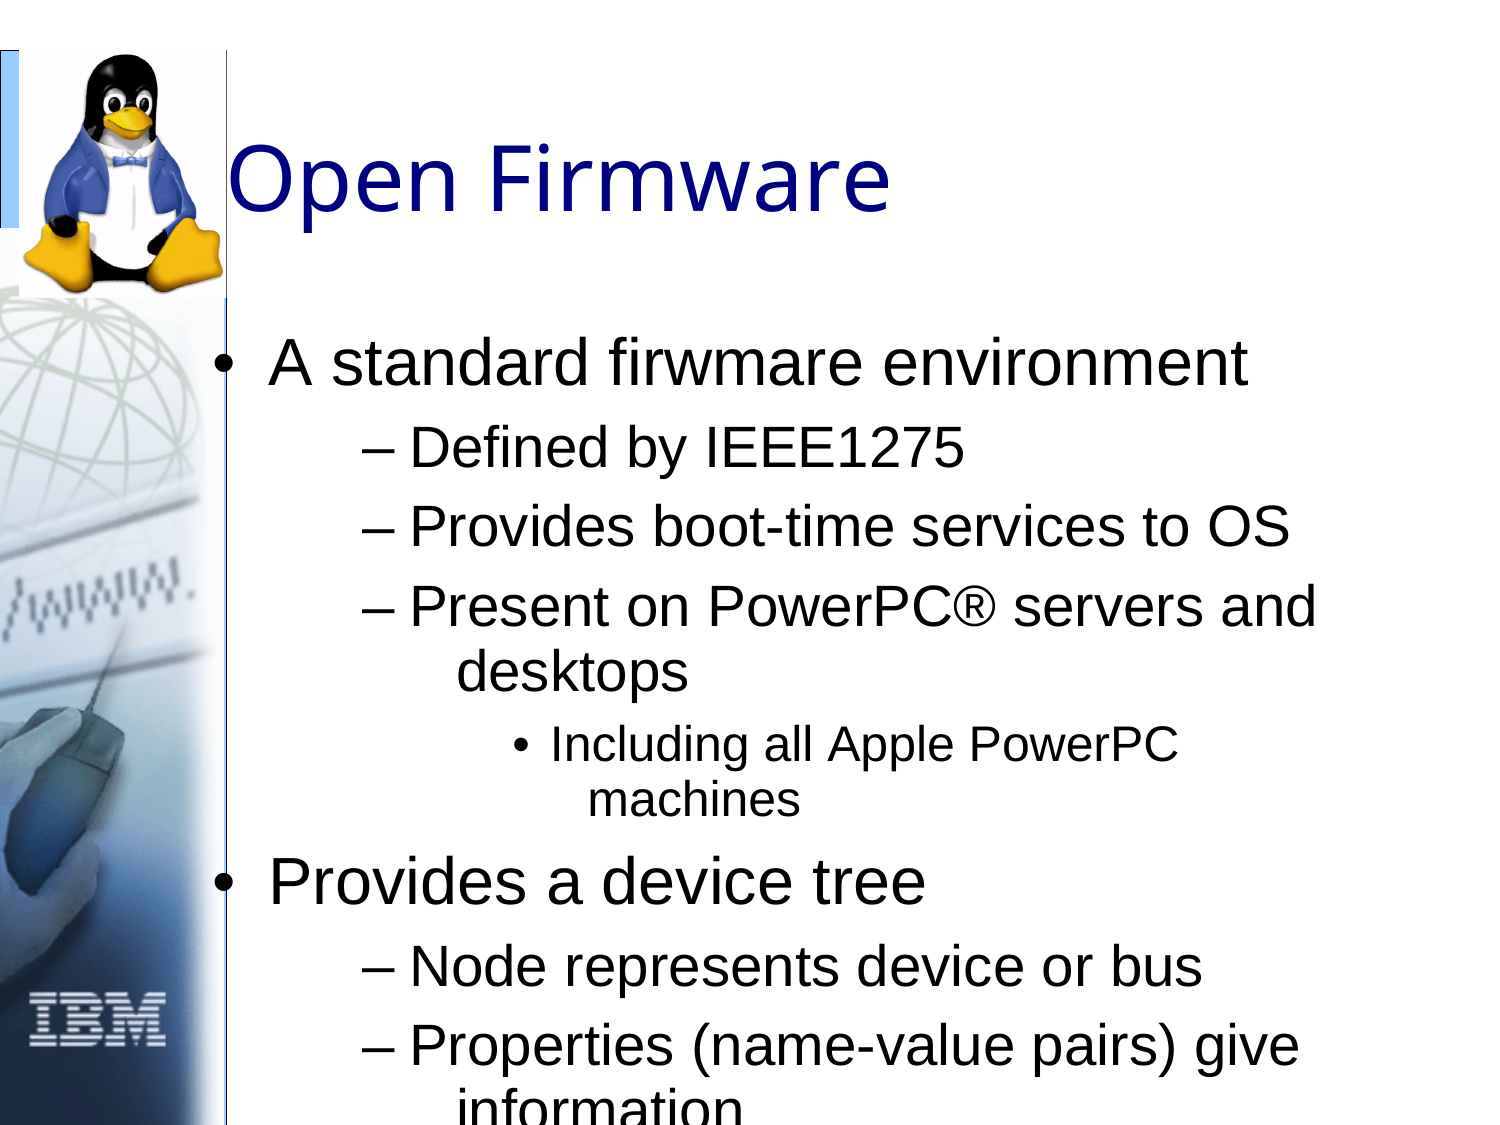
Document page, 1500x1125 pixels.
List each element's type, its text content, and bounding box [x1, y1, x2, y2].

list A standard firwmare environment Defined by IEEE1275 Provides boot-time services to OS Present on PowerPC® servers and desktops Including all Apple PowerPC machines Provides a device tree Node represents device or bus Properties (name-value pairs) give information [212, 324, 1388, 1088]
title Open Firmware [224, 107, 1388, 245]
